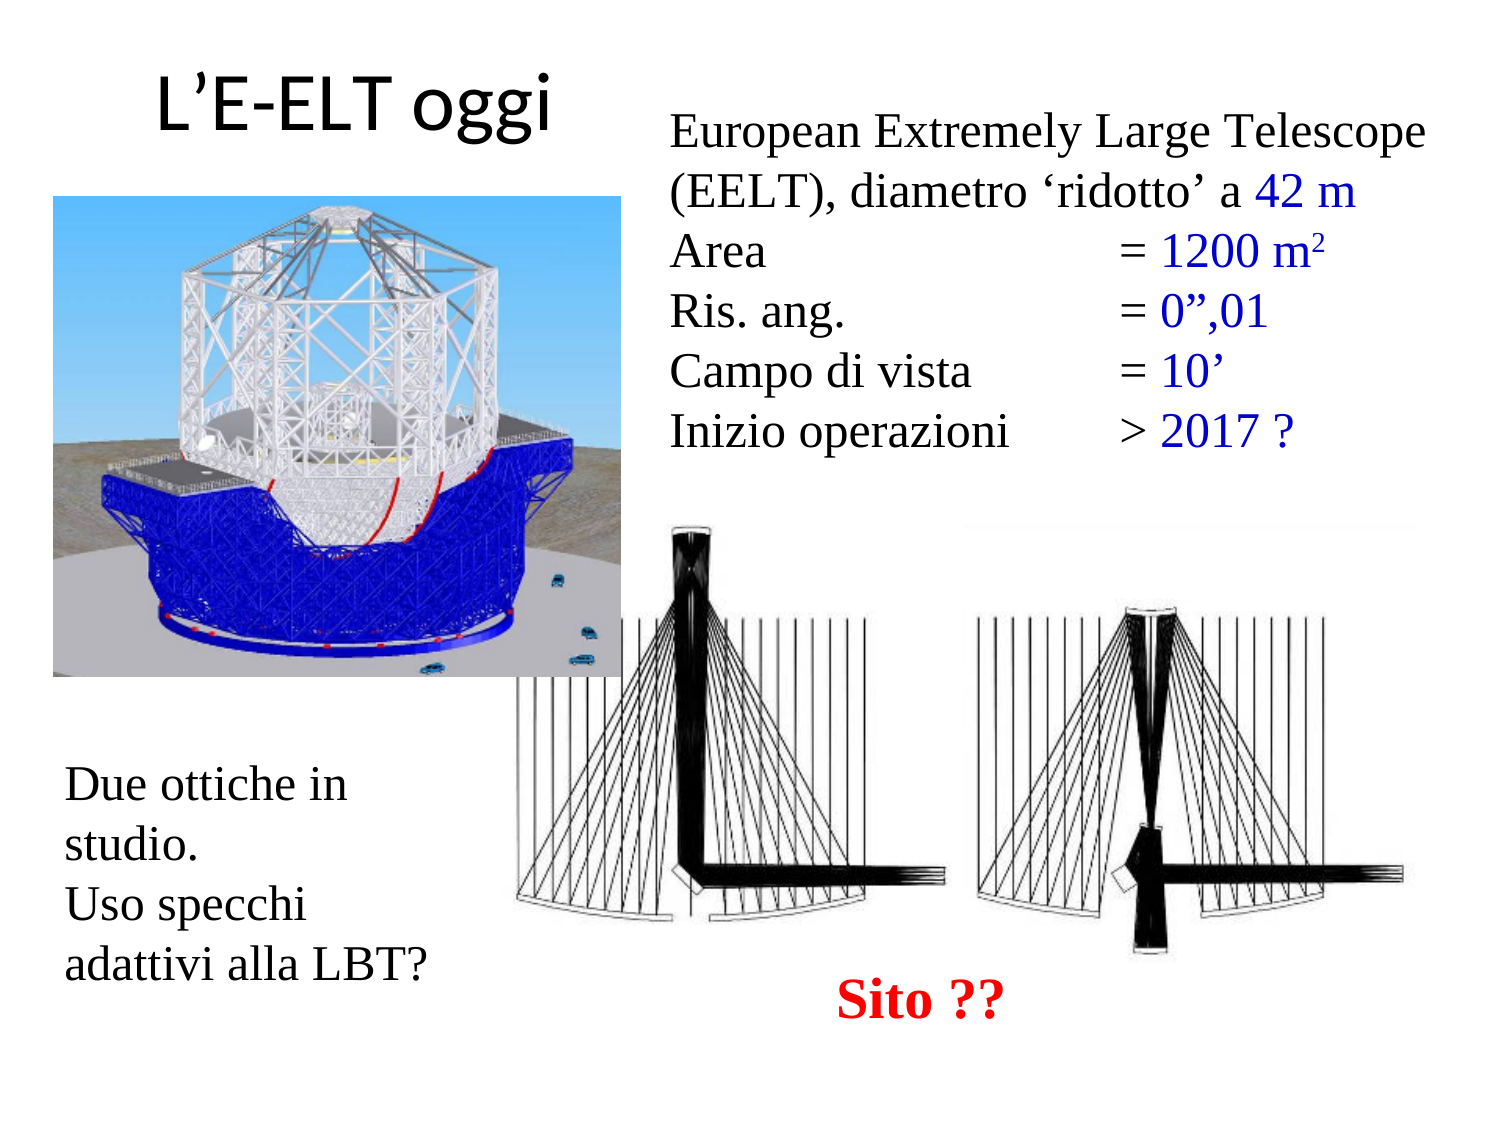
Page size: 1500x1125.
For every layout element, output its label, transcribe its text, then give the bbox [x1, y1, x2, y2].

text_box Sito ?? [821, 952, 1022, 1038]
title L’E-ELT oggi [64, 39, 644, 155]
text_box European Extremely Large Telescope (EELT), diametro ‘ridotto’ a 42 m Area = 1200 m2 Ris. ang. = 0”,01 Campo di vista = 10’ Inizio operazioni > 2017 ? [654, 90, 1442, 466]
text_box Due ottiche in studio. Uso specchi adattivi alla LBT? [49, 742, 479, 999]
picture [53, 196, 1429, 972]
